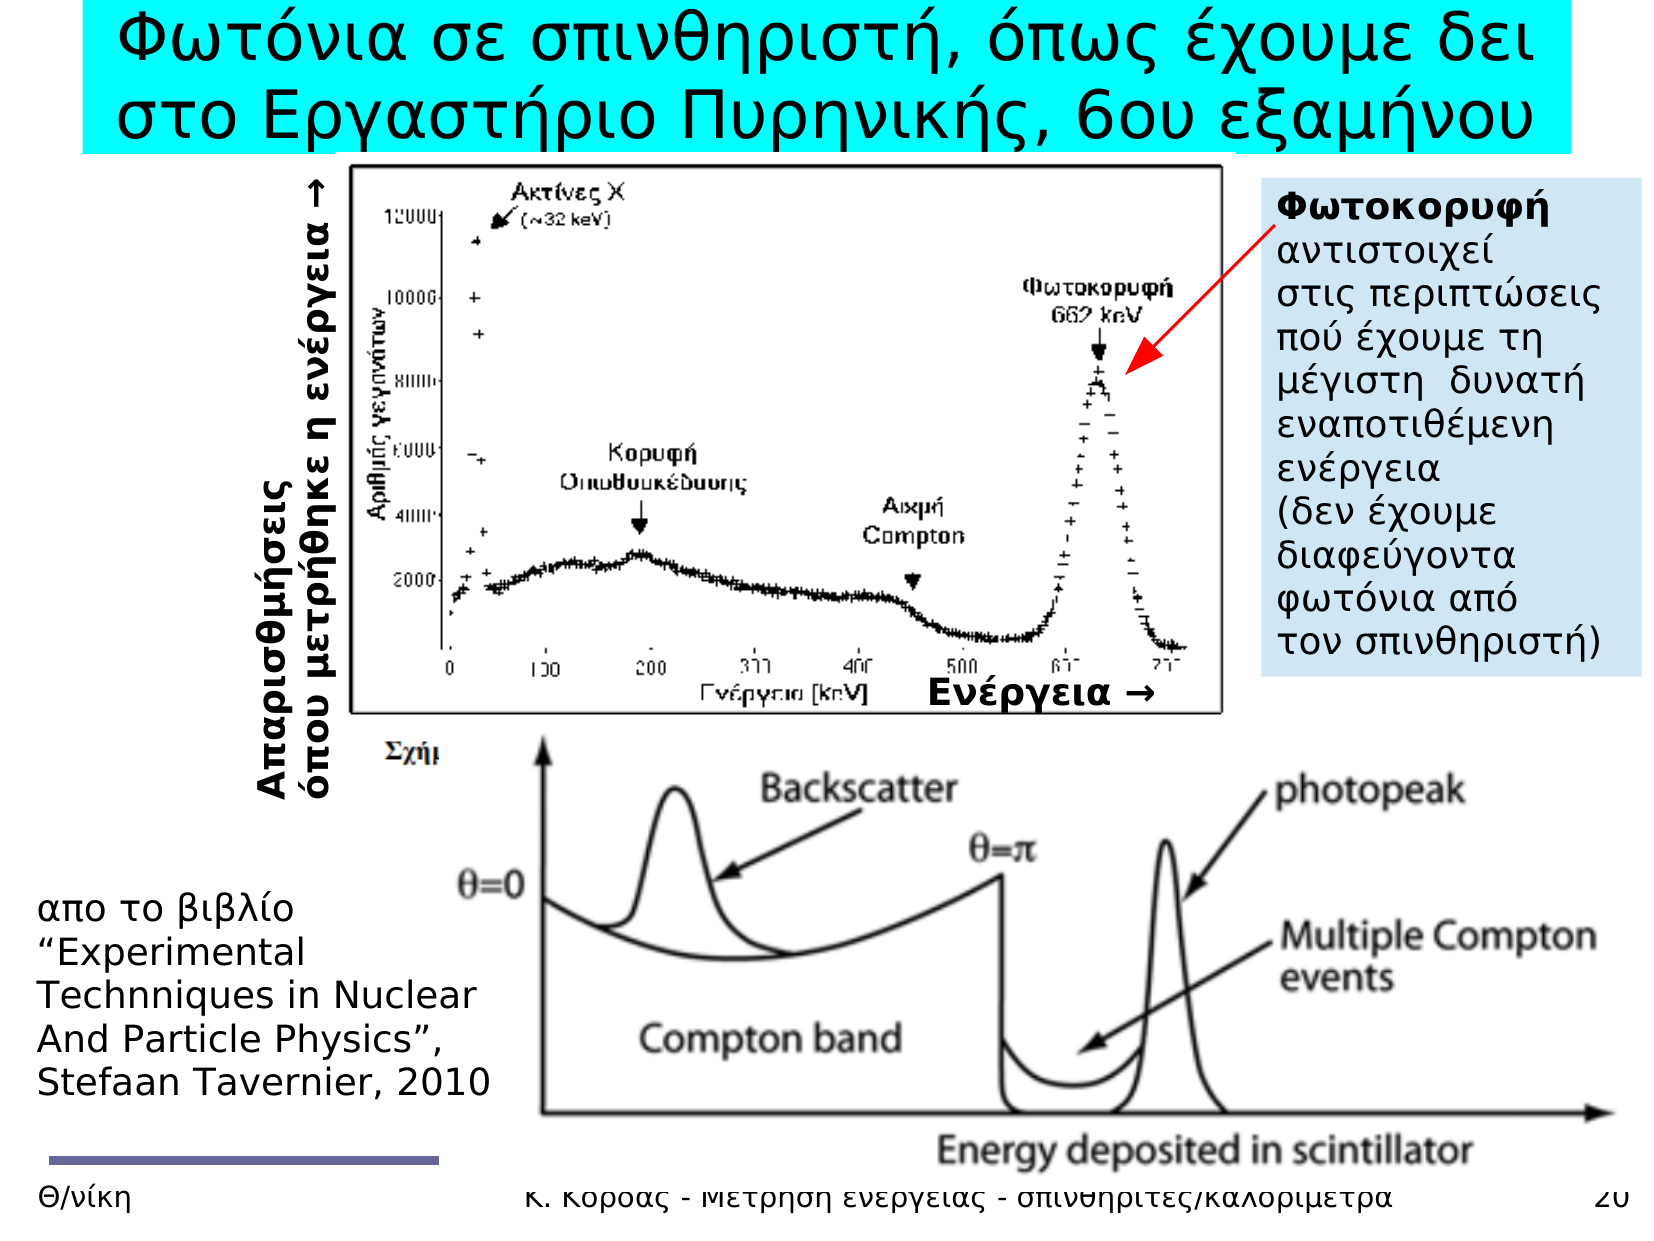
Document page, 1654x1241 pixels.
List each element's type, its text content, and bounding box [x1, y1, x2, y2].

picture [346, 152, 1632, 1193]
text_box Ενέργεια → [912, 663, 1185, 723]
text_box απο το βιβλίο “Experimental Technniques in Nuclear And Particle Physics”, Stefaan Tavernier, 2010 [21, 879, 500, 1115]
text_box Απαρισθμήσεις όπου μετρήθηκε η ενέργεια → [242, 148, 346, 816]
title Φωτόνια σε σπινθηριστή, όπως έχουμε δει στο Εργαστήριο Πυρηνικής, 6ου εξαμήνου [82, 0, 1571, 154]
text_box Φωτοκορυφή αντιστοιχεί στις περιπτώσεις πού έχουμε τη μέγιστη δυνατή εναποτιθέμενη ενέργεια (δεν έχουμε διαφεύγοντα φωτόνια από τον σπινθηριστή) [1261, 177, 1642, 677]
